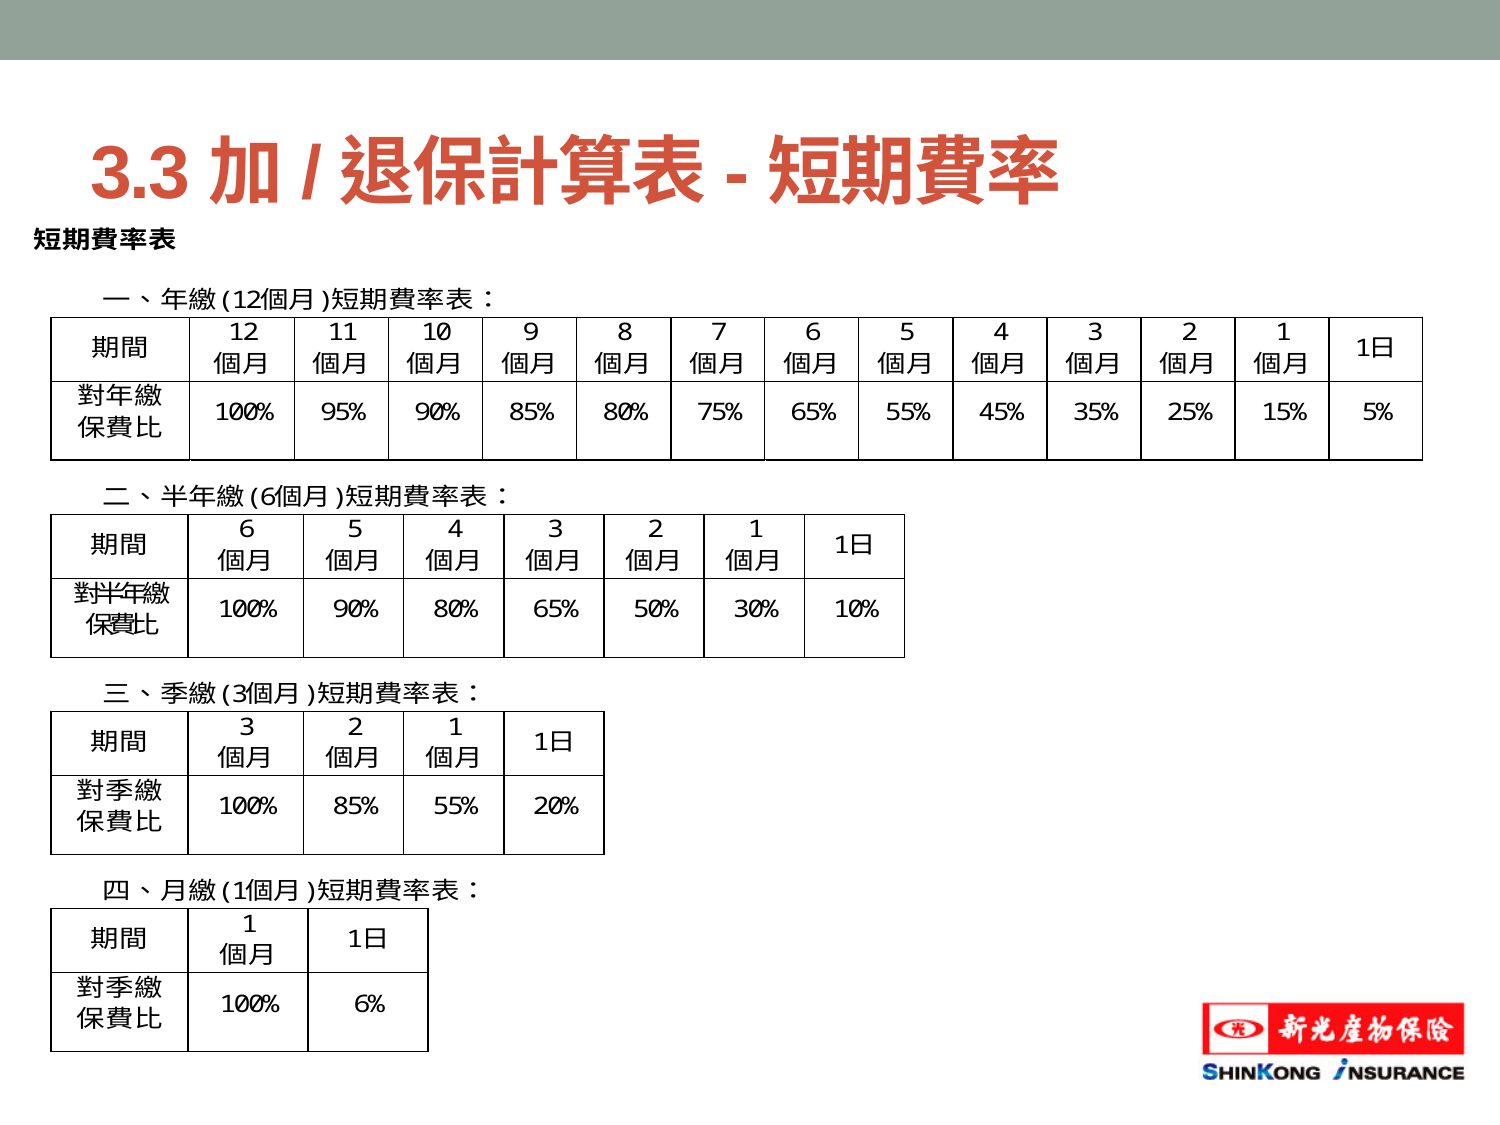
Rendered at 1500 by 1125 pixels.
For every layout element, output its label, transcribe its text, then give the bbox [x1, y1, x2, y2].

title 3.3加/退保計算表-短期費率 [75, 87, 1426, 251]
picture [17, 220, 1424, 1094]
